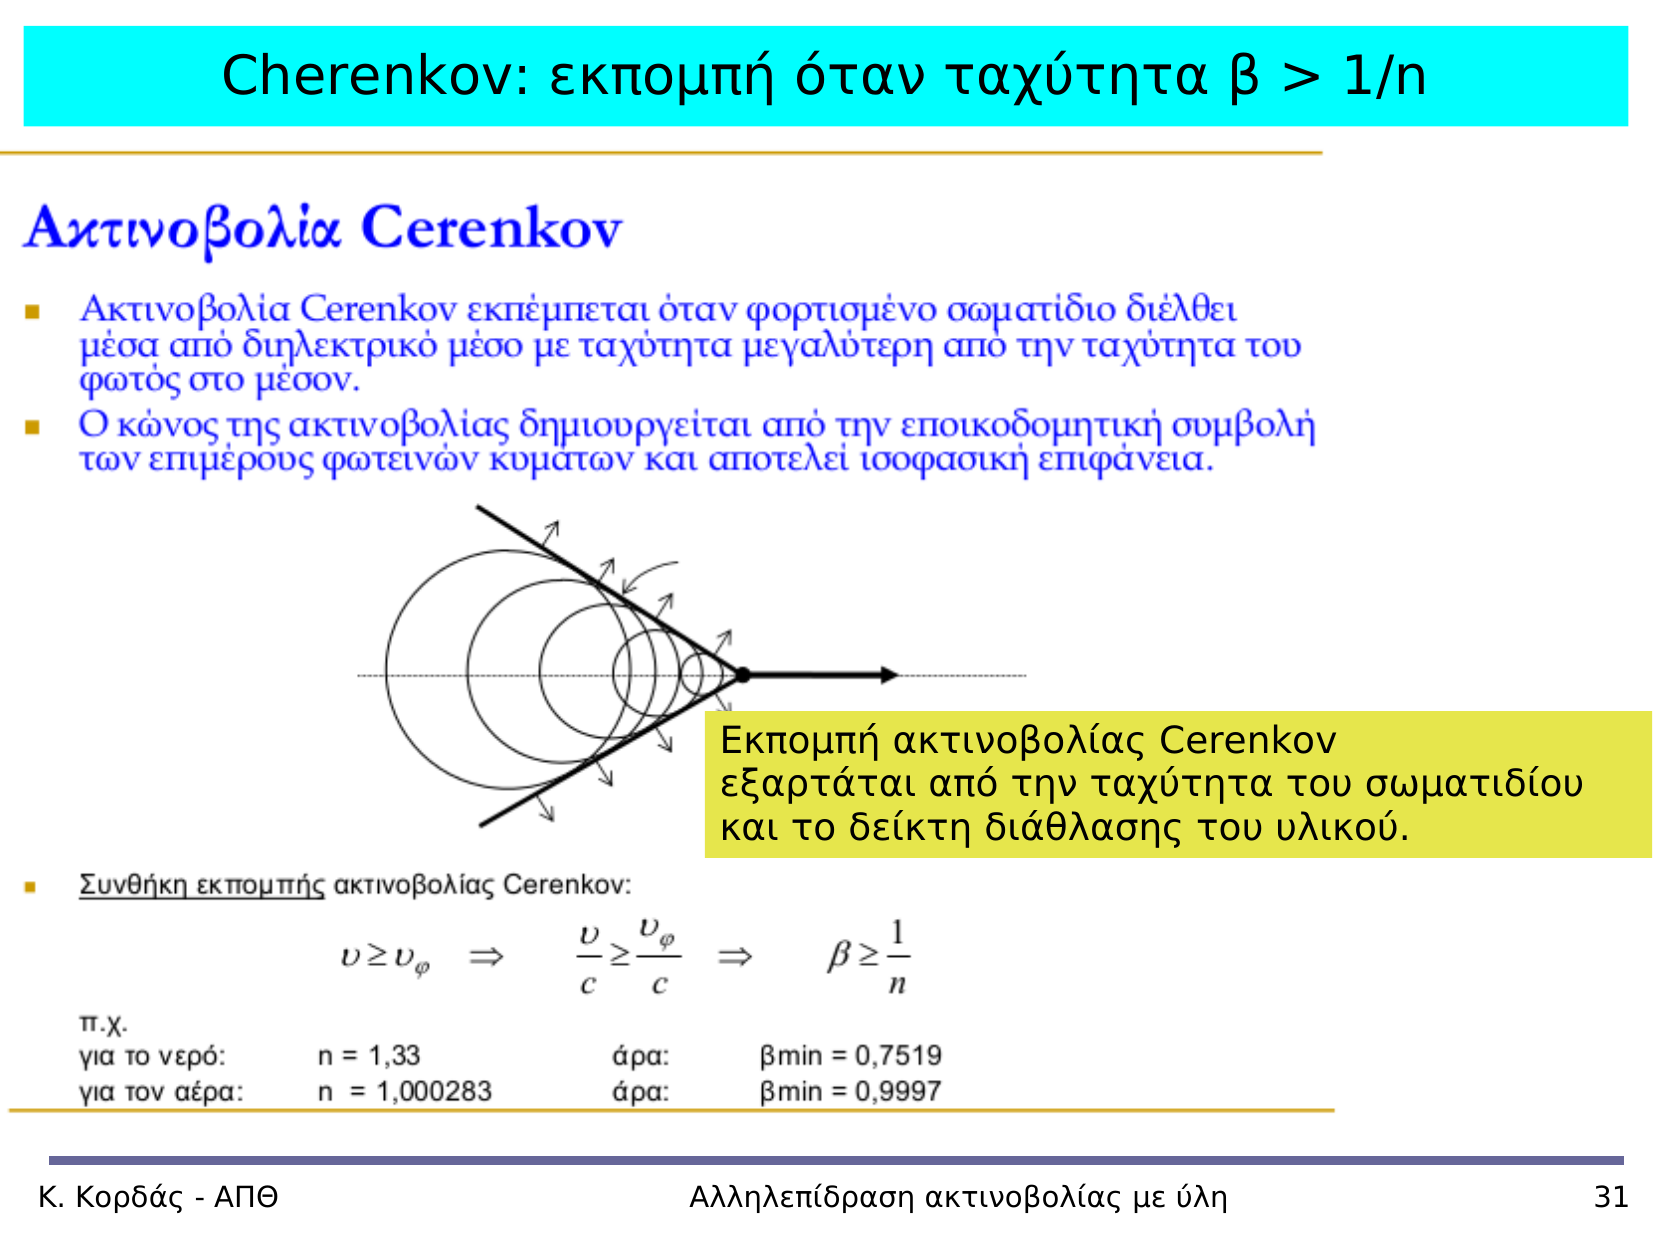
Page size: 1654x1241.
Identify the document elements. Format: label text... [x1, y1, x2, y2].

title Cherenkov: εκπομπή όταν ταχύτητα β > 1/n [23, 25, 1629, 127]
picture [0, 134, 1373, 1131]
text_box Εκπομπή ακτινοβολίας Cerenkov εξαρτάται από την ταχύτητα του σωματιδίου και το δείκτη διάθλασης του υλικού. [704, 711, 1653, 858]
